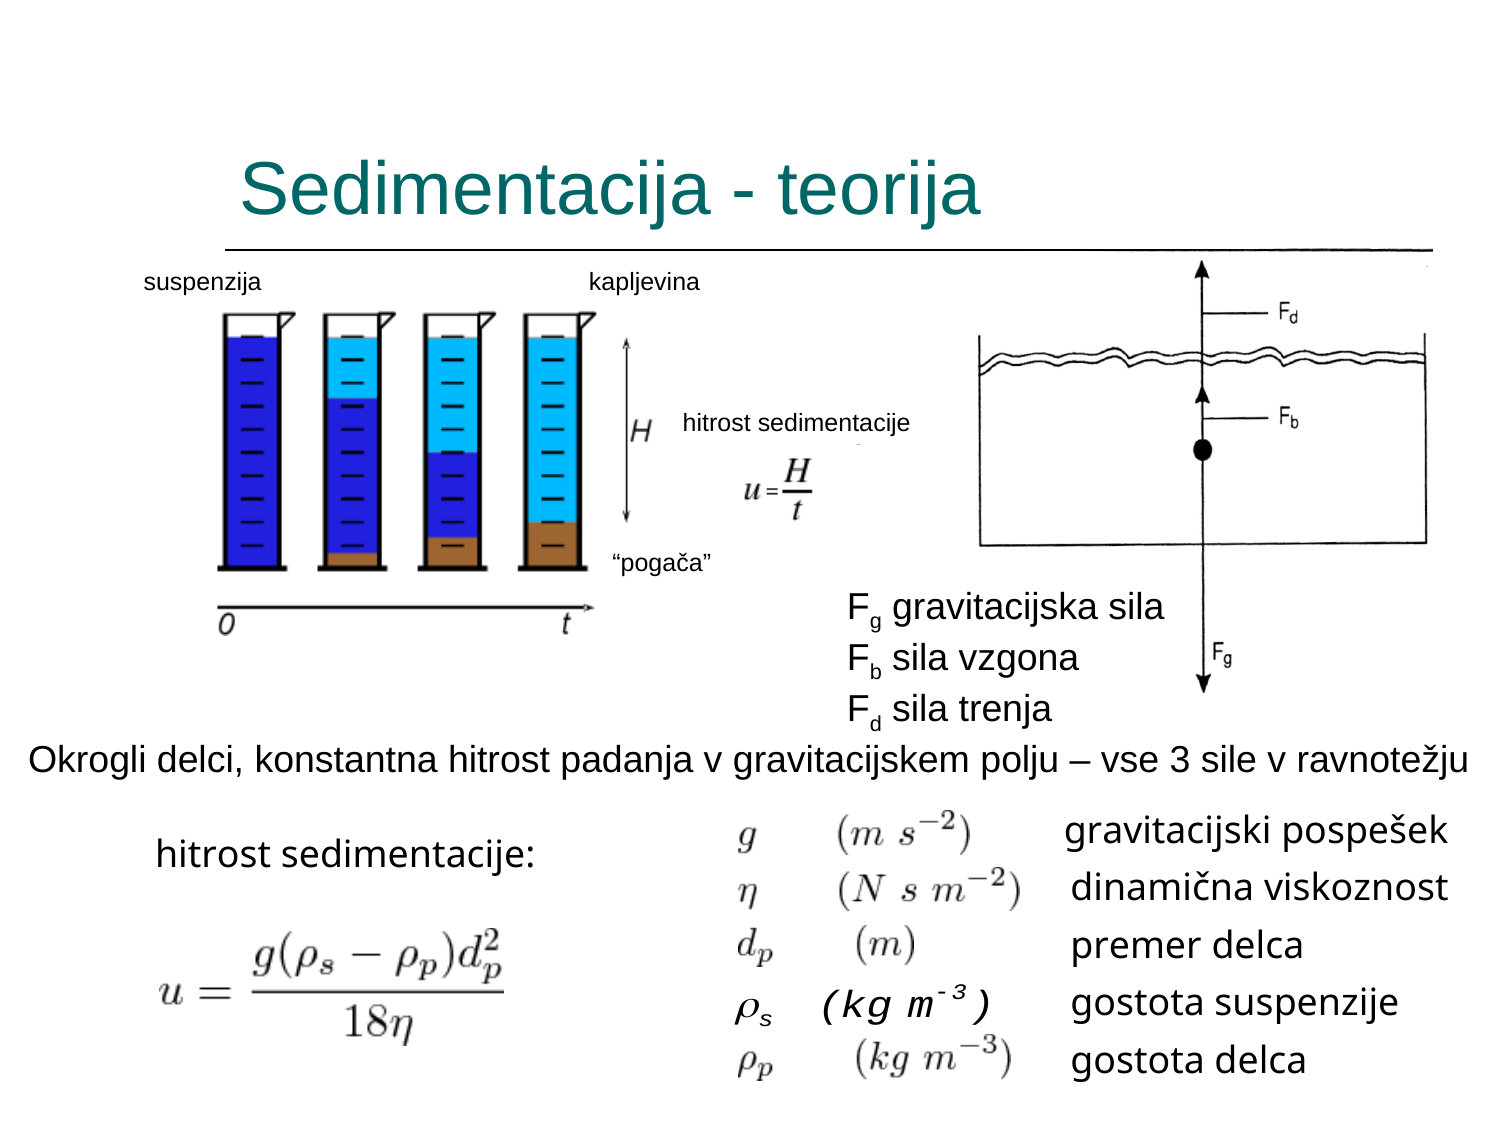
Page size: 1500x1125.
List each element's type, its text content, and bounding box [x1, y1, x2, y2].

picture [152, 269, 875, 636]
text_box dinamična viskoznost premer delca gostota suspenzije gostota delca [1055, 860, 1464, 1089]
picture [738, 867, 1020, 911]
title Sedimentacija - teorija [224, 49, 1425, 237]
picture [738, 810, 970, 855]
text_box “pogača” [597, 539, 750, 585]
picture [969, 245, 1441, 704]
text_box Fg gravitacijska sila Fb sila vzgona Fd sila trenja [832, 574, 1208, 727]
chart [726, 976, 999, 1036]
picture [738, 925, 914, 967]
picture [738, 1034, 1011, 1081]
text_box gravitacijski pospešek [1048, 798, 1464, 860]
text_box hitrost sedimentacije: [140, 822, 551, 883]
text_box hitrost sedimentacije [667, 398, 950, 444]
text_box suspenzija [128, 257, 317, 304]
text_box kapljevina [574, 257, 727, 304]
picture [159, 928, 504, 1046]
text_box Okrogli delci, konstantna hitrost padanja v gravitacijskem polju – vse 3 sile v ravnotežju [13, 727, 1485, 789]
